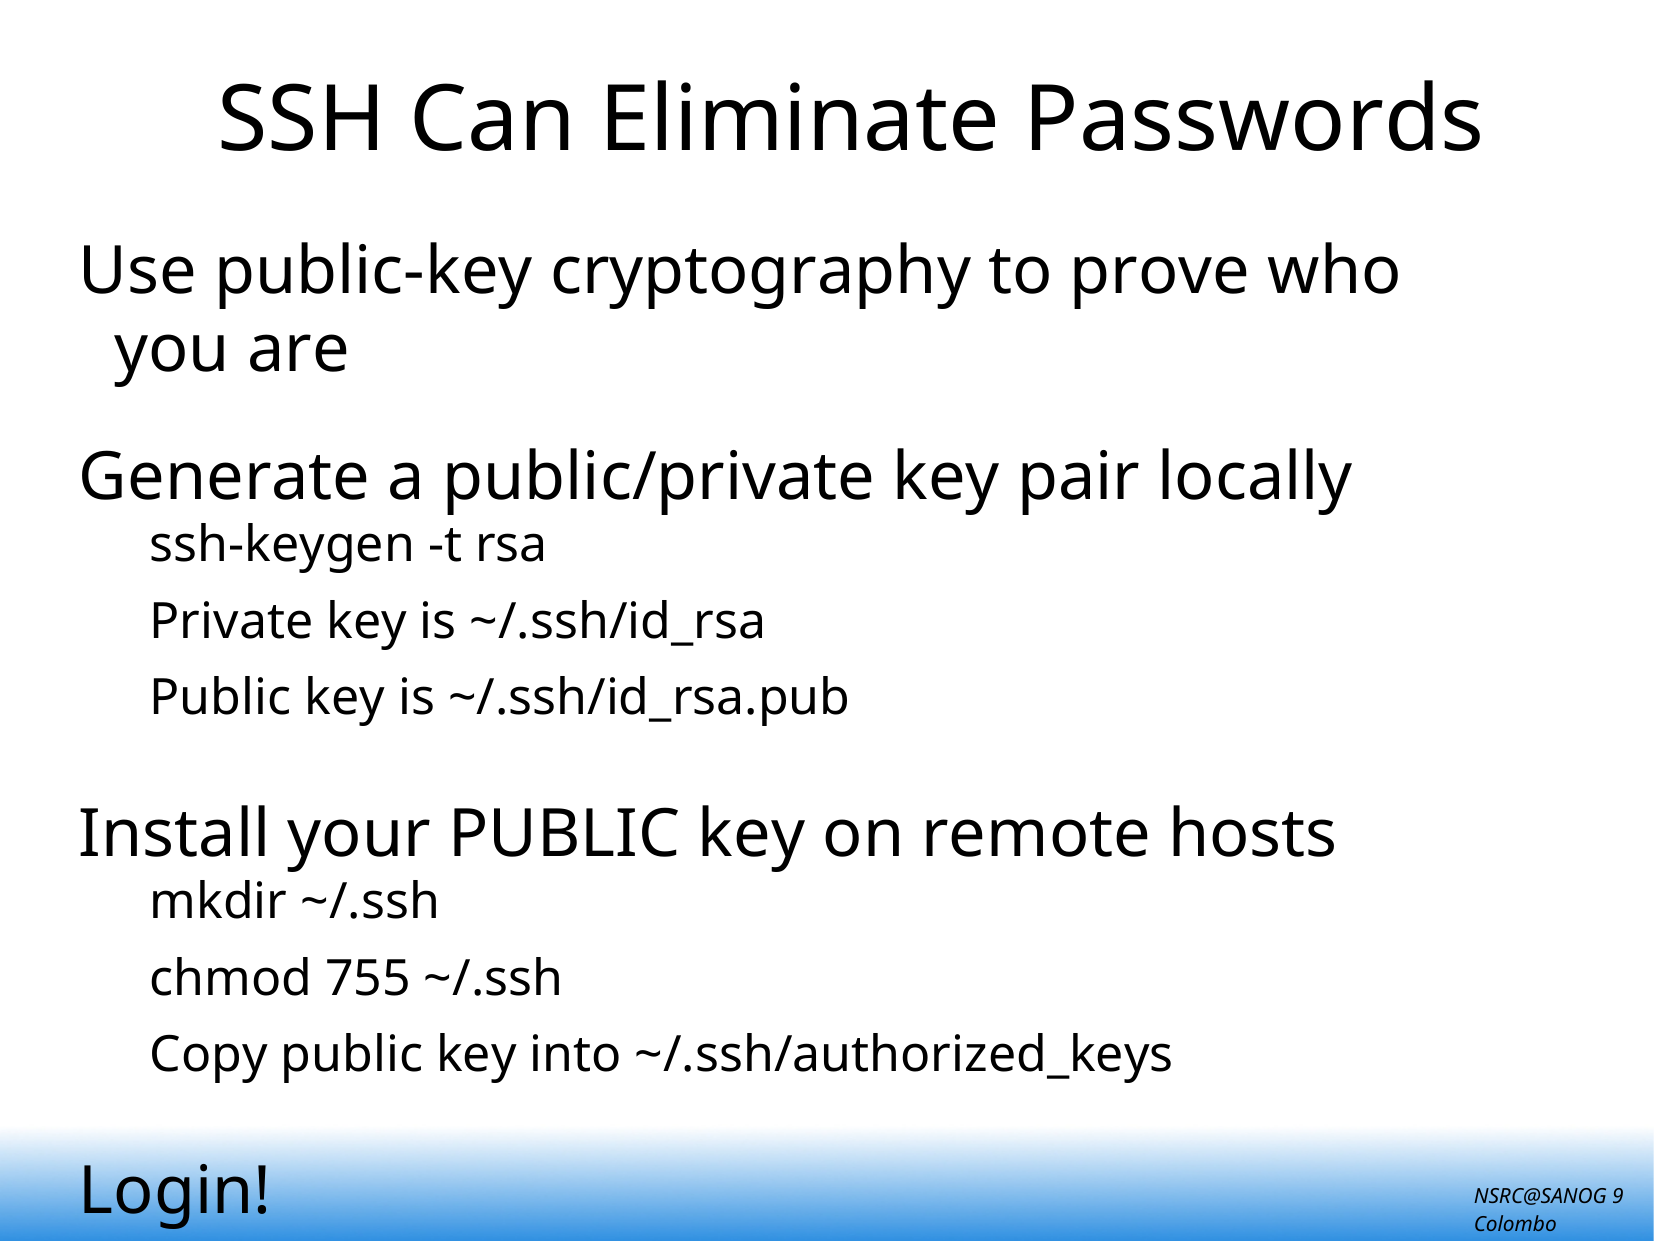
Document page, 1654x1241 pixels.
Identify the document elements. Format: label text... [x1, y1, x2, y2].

title SSH Can Eliminate Passwords [65, 52, 1638, 206]
list Use public-key cryptography to prove who you are Generate a public/private key pair locally ssh-keygen -t rsa Private key is ~/.ssh/id_rsa Public key is ~/.ssh/id_rsa.pub Install your PUBLIC key on remote hosts mkdir ~/.ssh chmod 755 ~/.ssh Copy public key into ~/.ssh/authorized_keys Login! [43, 230, 1522, 1133]
picture [0, 1124, 1654, 1241]
